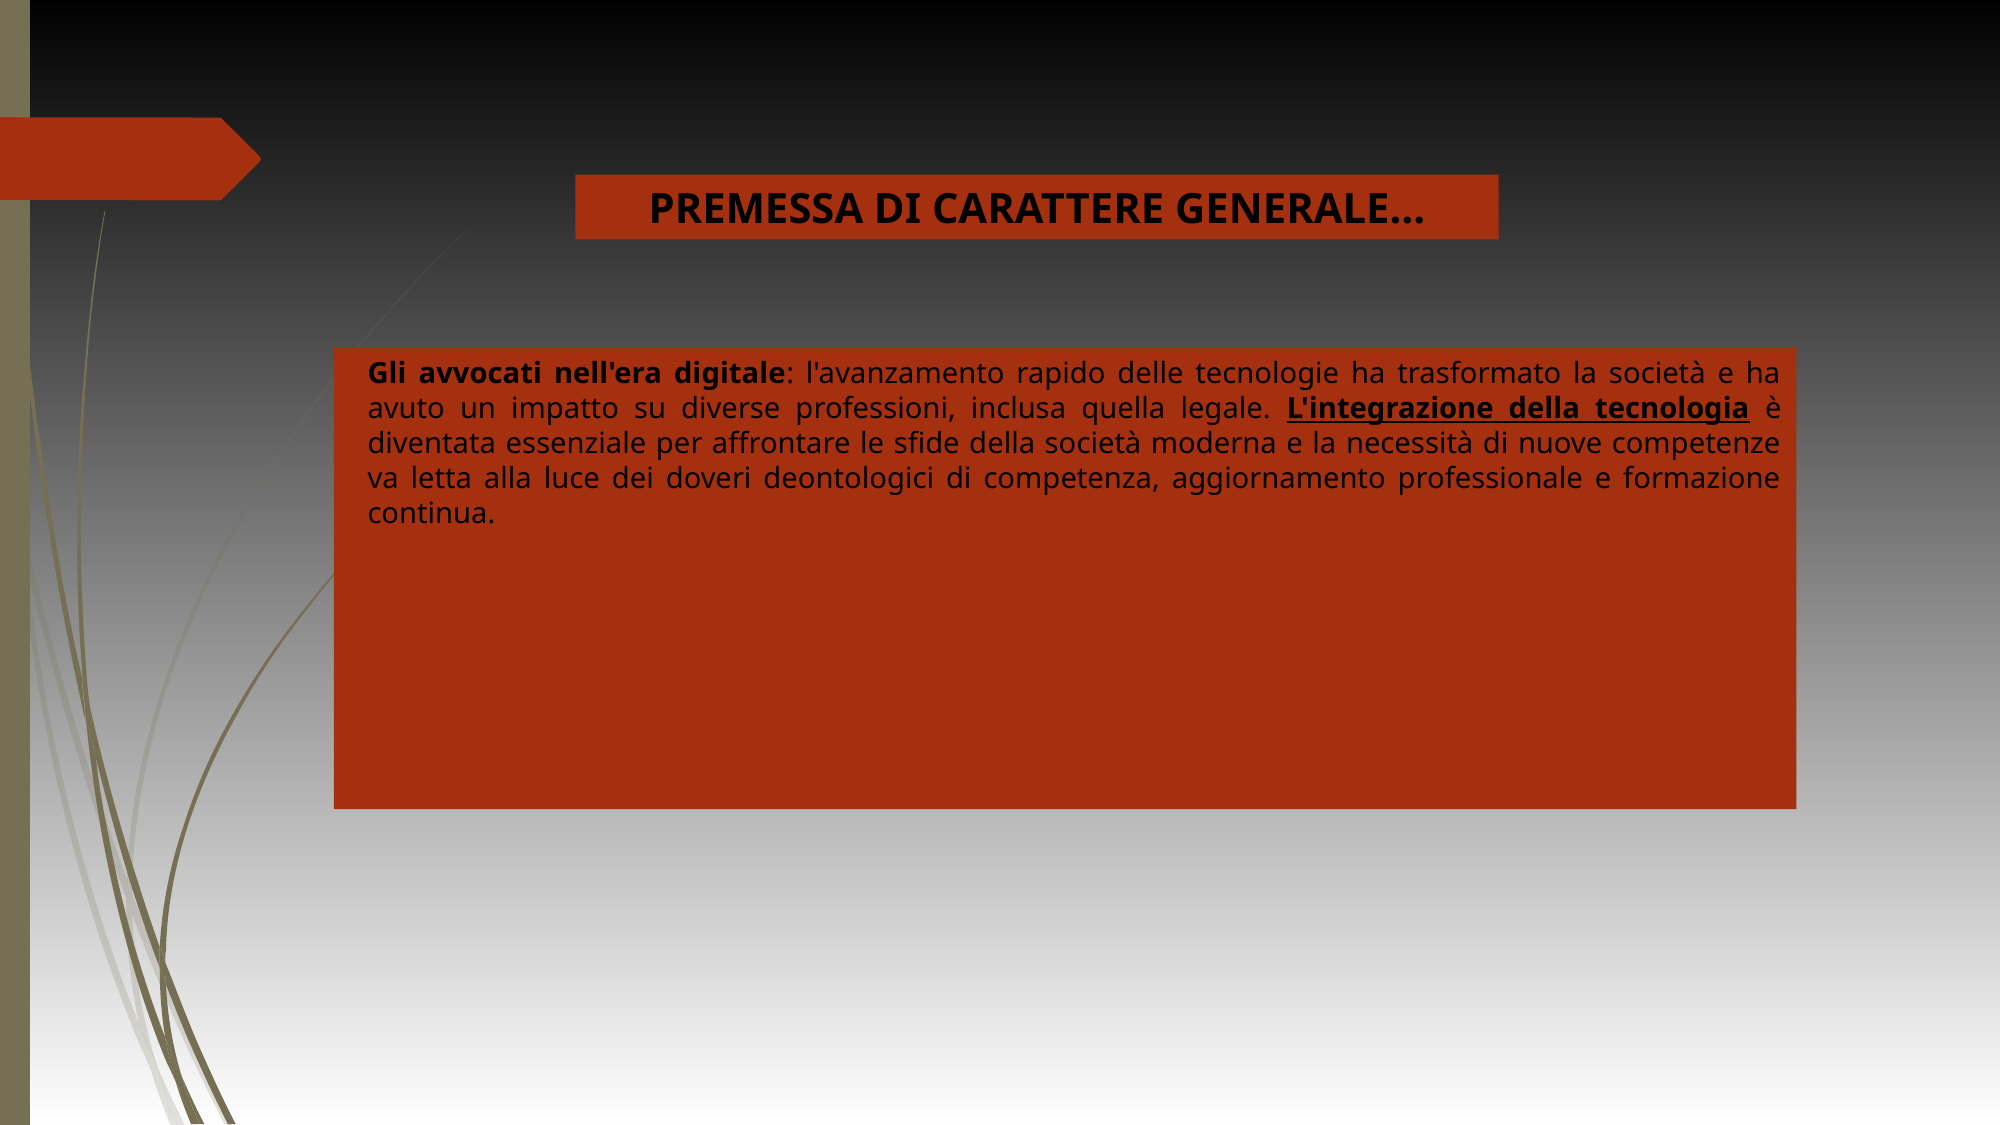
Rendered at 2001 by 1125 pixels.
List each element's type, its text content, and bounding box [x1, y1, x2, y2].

text_box PREMESSA DI CARATTERE GENERALE… [575, 174, 1499, 240]
list Gli avvocati nell'era digitale: l'avanzamento rapido delle tecnologie ha trasformato la società e ha avuto un impatto su diverse professioni, inclusa quella legale. L'integrazione della tecnologia è diventata essenziale per affrontare le sfide della società moderna e la necessità di nuove competenze va letta alla luce dei doveri deontologici di competenza, aggiornamento professionale e formazione continua. [333, 347, 1797, 810]
